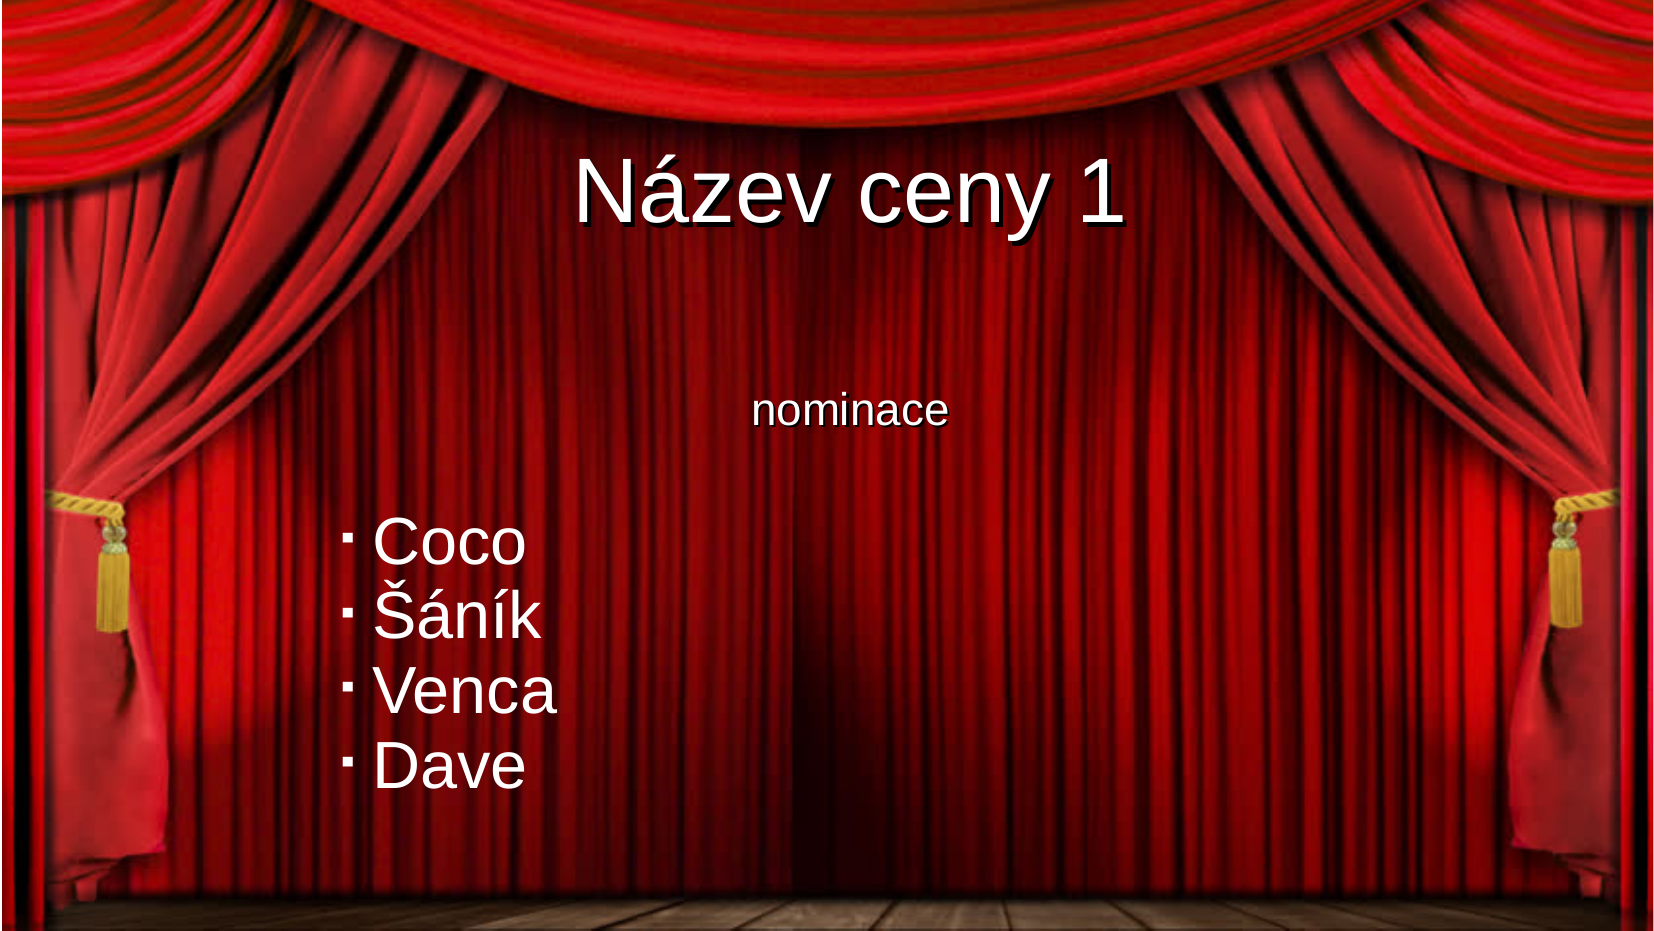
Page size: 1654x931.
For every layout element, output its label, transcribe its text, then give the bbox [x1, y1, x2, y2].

picture [2, 0, 1654, 931]
title nominace [106, 366, 1595, 454]
text_box Coco Šáník Venca Dave [321, 496, 1418, 827]
title Název ceny 1 [106, 88, 1595, 294]
